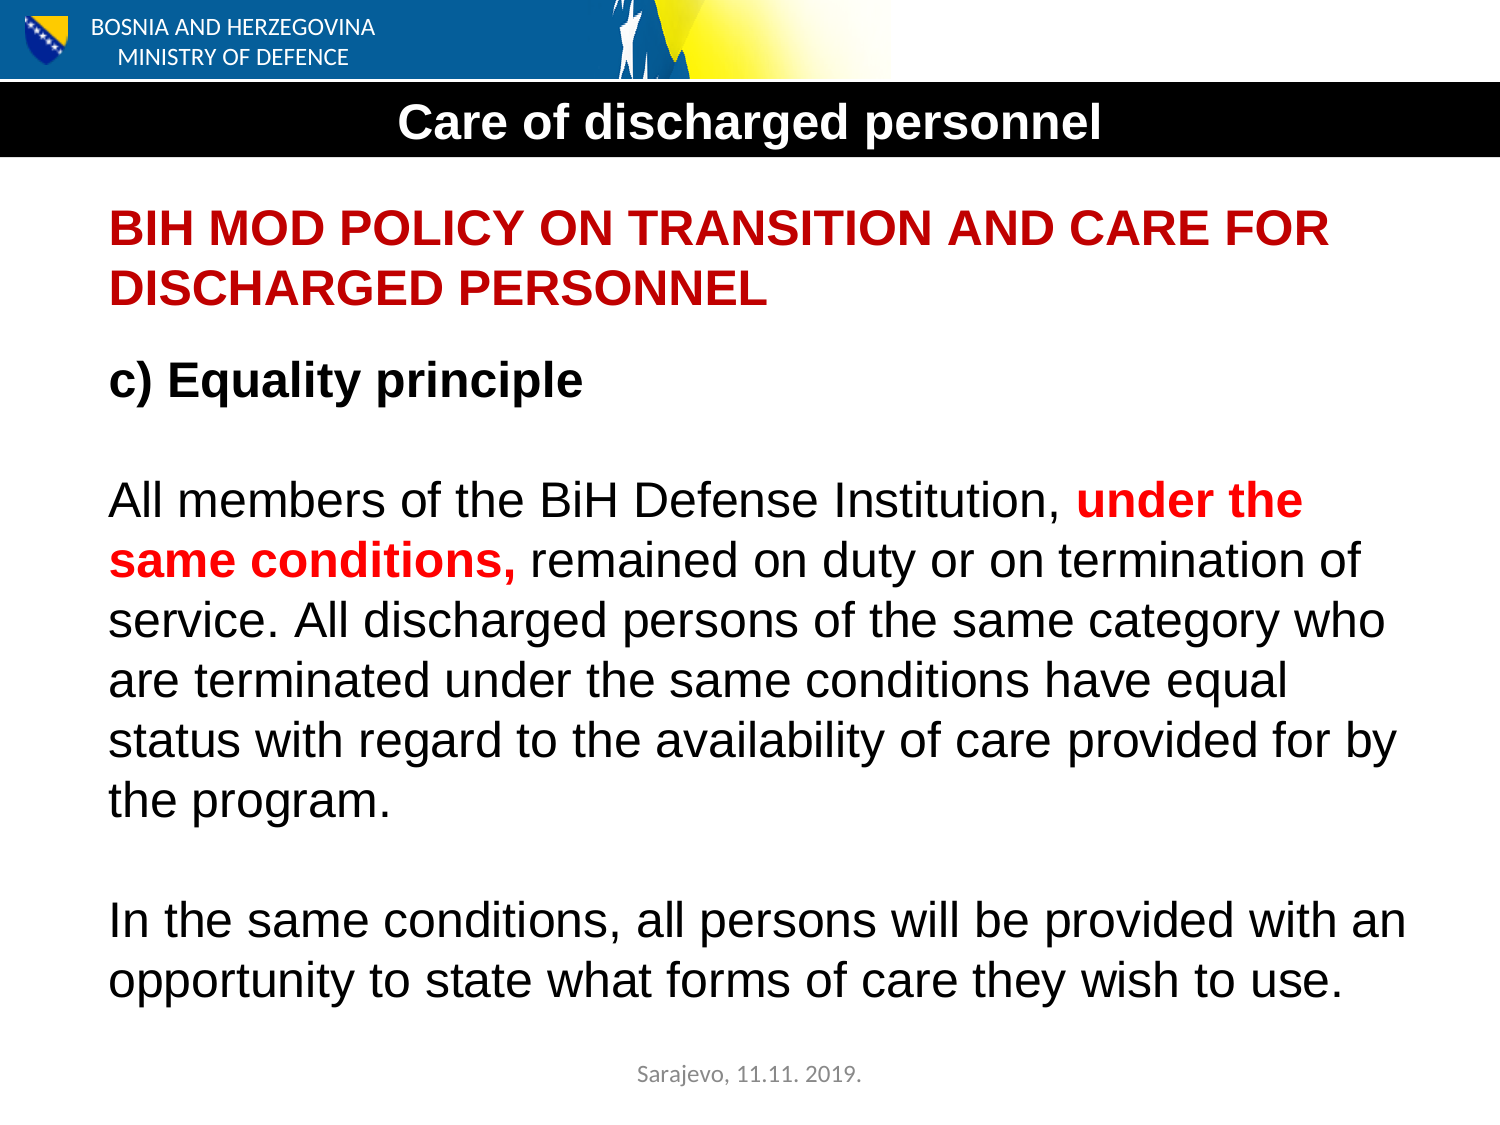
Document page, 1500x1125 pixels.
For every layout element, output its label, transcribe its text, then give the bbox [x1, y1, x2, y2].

picture [0, 0, 1500, 79]
text_box c) Equality principle All members of the BiH Defense Institution, under the same conditions, remained on duty or on termination of service. All discharged persons of the same category who are terminated under the same conditions have equal status with regard to the availability of care provided for by the program. In the same conditions, all persons will be provided with an opportunity to state what forms of care they wish to use. [93, 339, 1442, 1016]
text_box BIH MOD POLICY ON TRANSITION AND CARE FOR DISCHARGED PERSONNEL [93, 187, 1407, 323]
text_box Sarajevo, 11.11. 2019. [512, 1042, 988, 1103]
title Care of discharged personnel [0, 82, 1500, 158]
